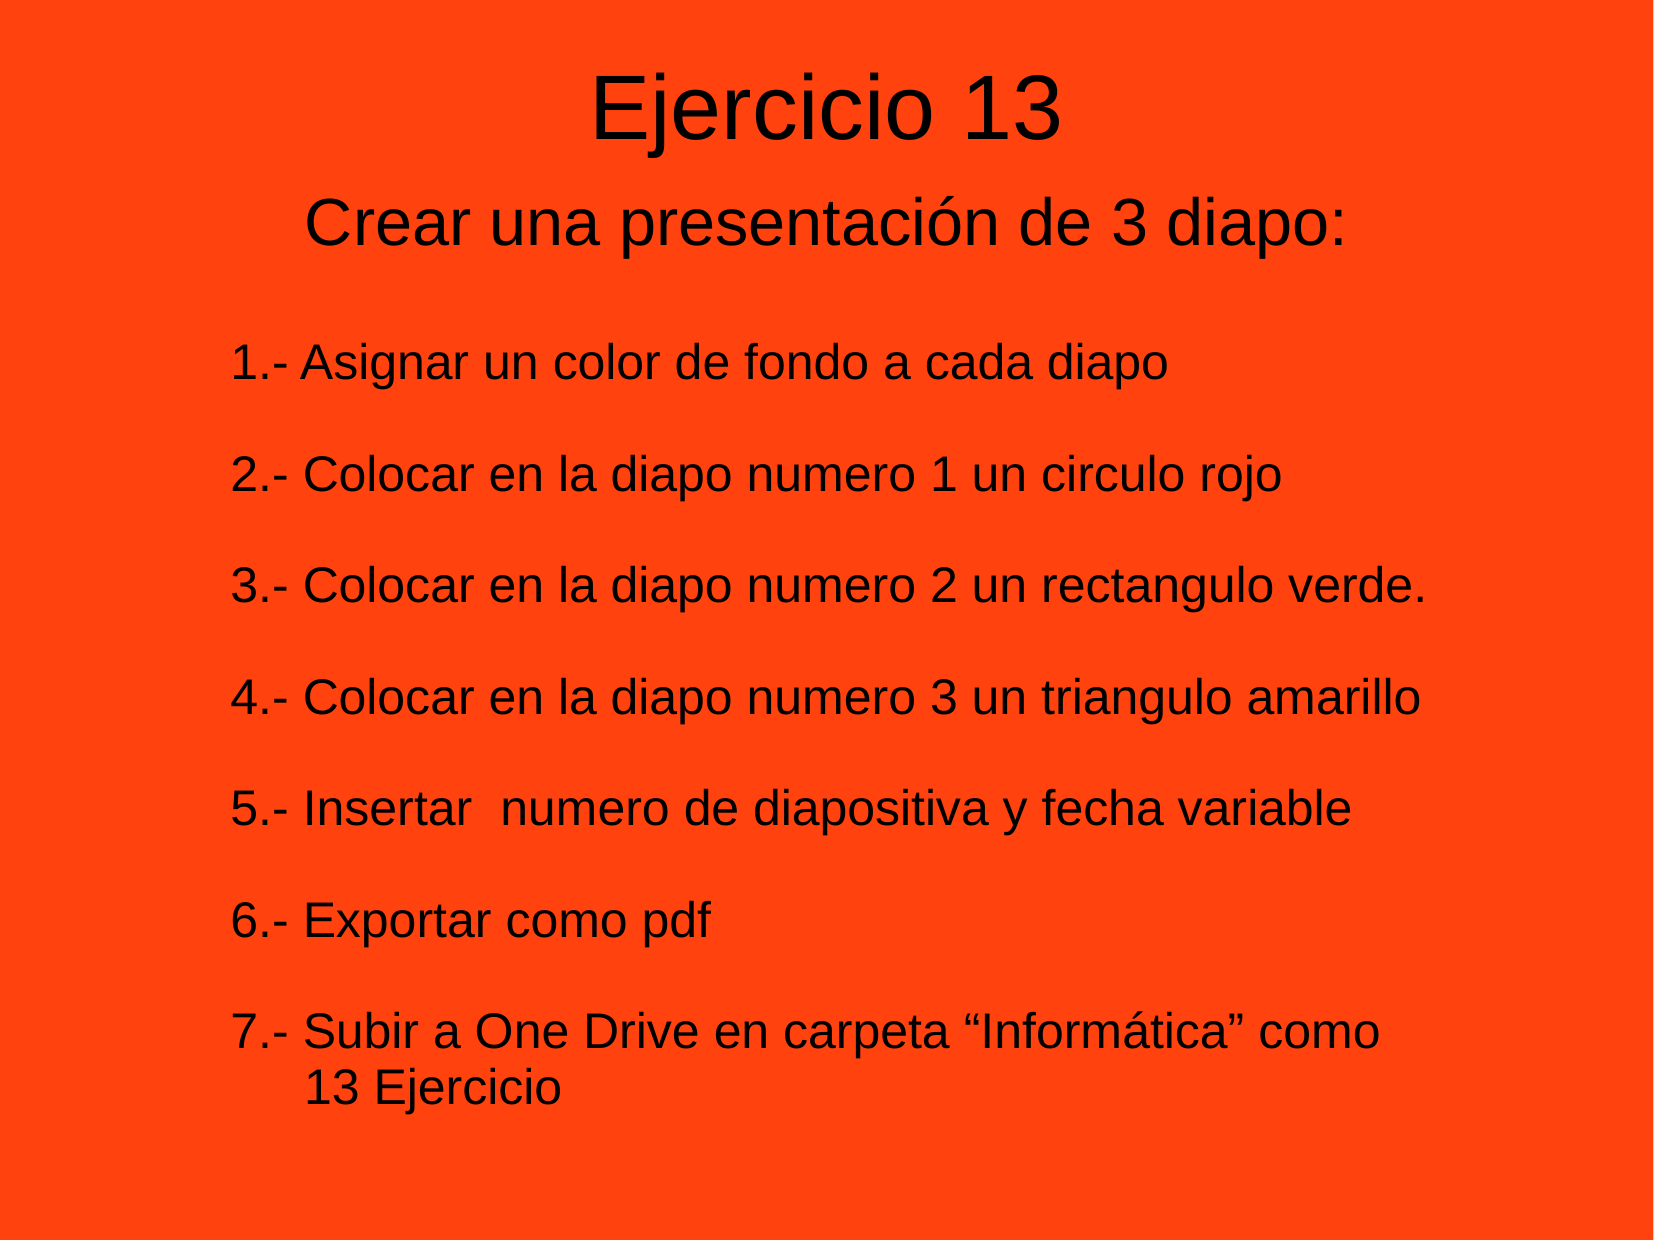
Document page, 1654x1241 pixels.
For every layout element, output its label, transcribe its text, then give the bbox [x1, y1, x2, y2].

subtitle Crear una presentación de 3 diapo: 1.- Asignar un color de fondo a cada diapo 2.- Colocar en la diapo numero 1 un circulo rojo 3.- Colocar en la diapo numero 2 un rectangulo verde. 4.- Colocar en la diapo numero 3 un triangulo amarillo 5.- Insertar numero de diapositiva y fecha variable 6.- Exportar como pdf 7.- Subir a One Drive en carpeta “Informática” como 13 Ejercicio [82, 184, 1571, 1115]
title Ejercicio 13 [82, 49, 1571, 166]
